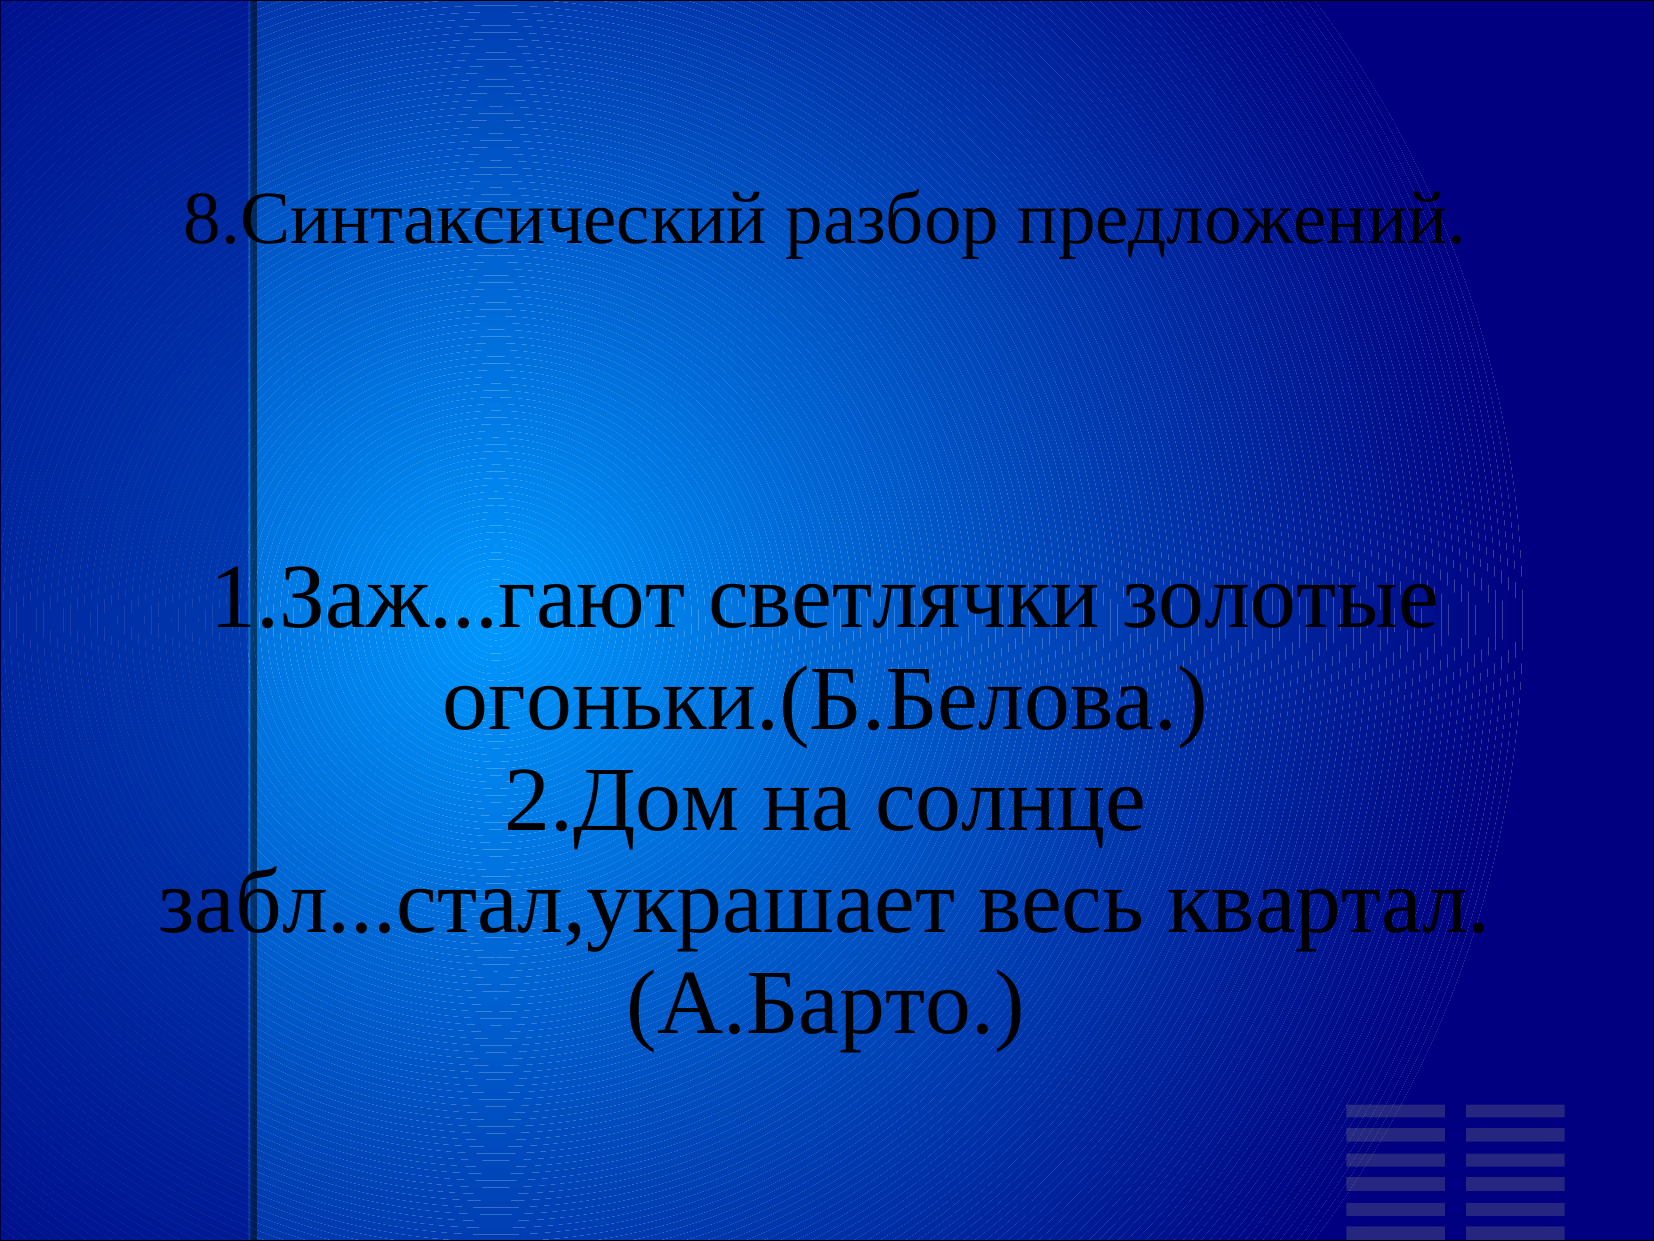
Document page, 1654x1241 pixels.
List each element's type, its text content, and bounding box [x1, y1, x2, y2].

subtitle 8.Синтаксический разбор предложений. 1.Заж...гают светлячки золотые огоньки.(Б.Белова.) 2.Дом на солнце забл...стал,украшает весь квартал.(А.Барто.) [119, 104, 1533, 1126]
